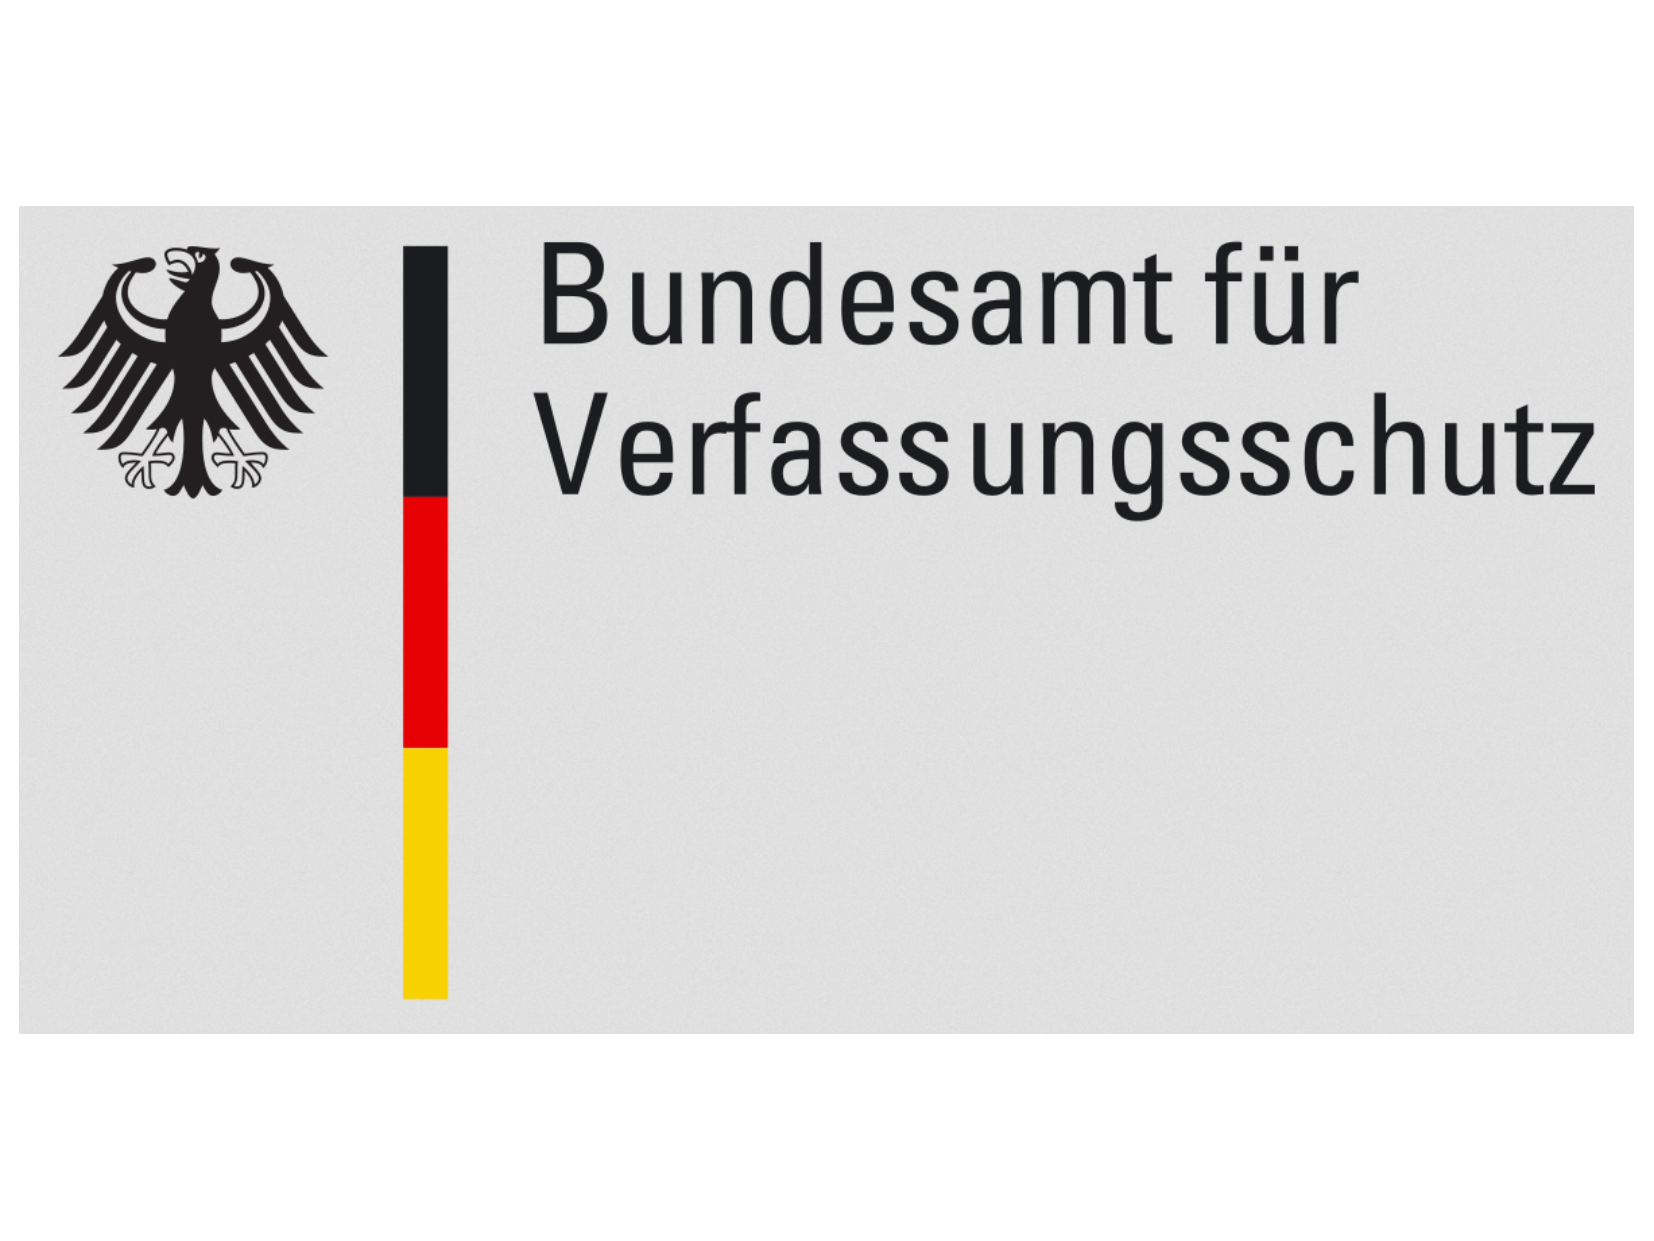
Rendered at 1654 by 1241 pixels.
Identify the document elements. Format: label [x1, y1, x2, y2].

picture [19, 206, 1634, 1034]
